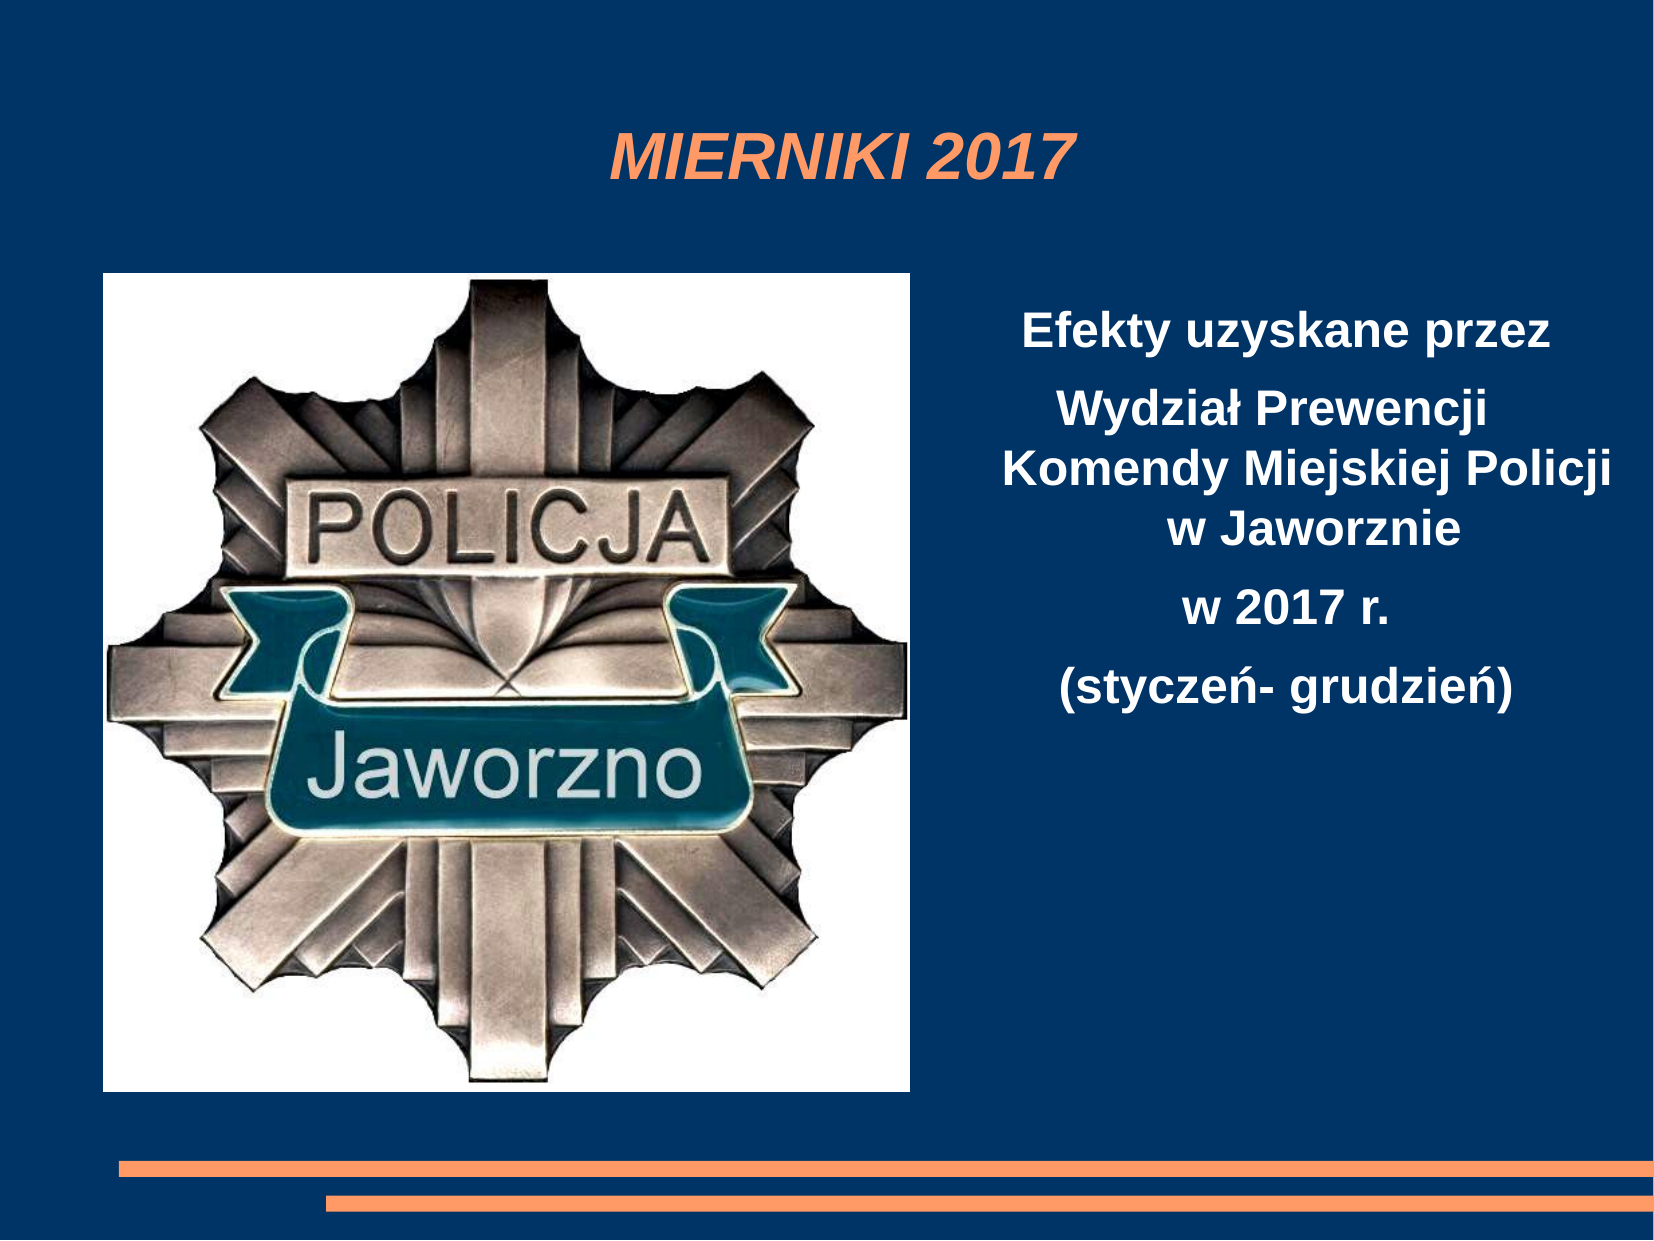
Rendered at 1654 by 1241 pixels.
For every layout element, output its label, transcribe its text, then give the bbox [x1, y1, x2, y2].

title MIERNIKI 2017 [82, 49, 1571, 257]
picture [103, 273, 910, 1092]
text_box Efekty uzyskane przez Wydział Prewencji Komendy Miejskiej Policji w Jaworznie w 2017 r. (styczeń- grudzień) [921, 289, 1652, 1108]
